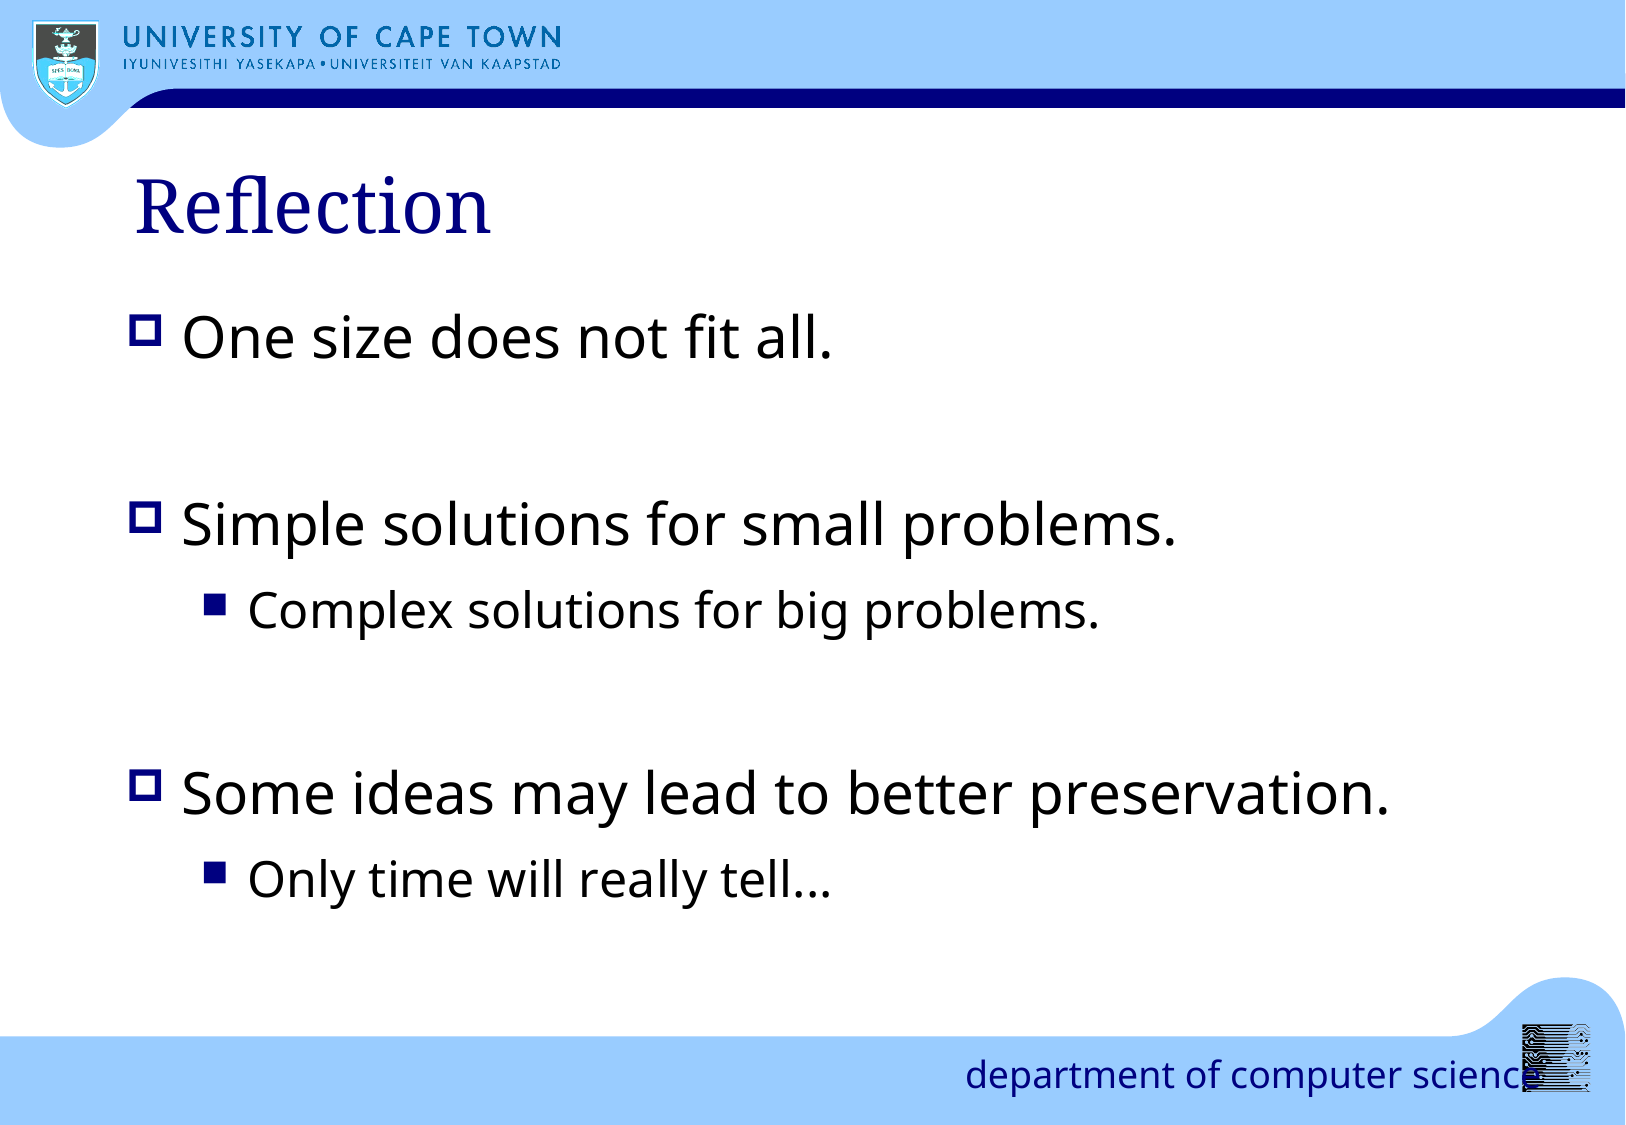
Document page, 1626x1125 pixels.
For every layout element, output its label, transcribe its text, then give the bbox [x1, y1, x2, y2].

picture [120, 23, 563, 71]
list One size does not fit all. Simple solutions for small problems. Complex solutions for big problems. Some ideas may lead to better preservation. Only time will really tell... [125, 296, 1570, 949]
title Reflection [134, 140, 1571, 268]
picture [1522, 1024, 1591, 1092]
picture [1526, 1070, 1536, 1076]
